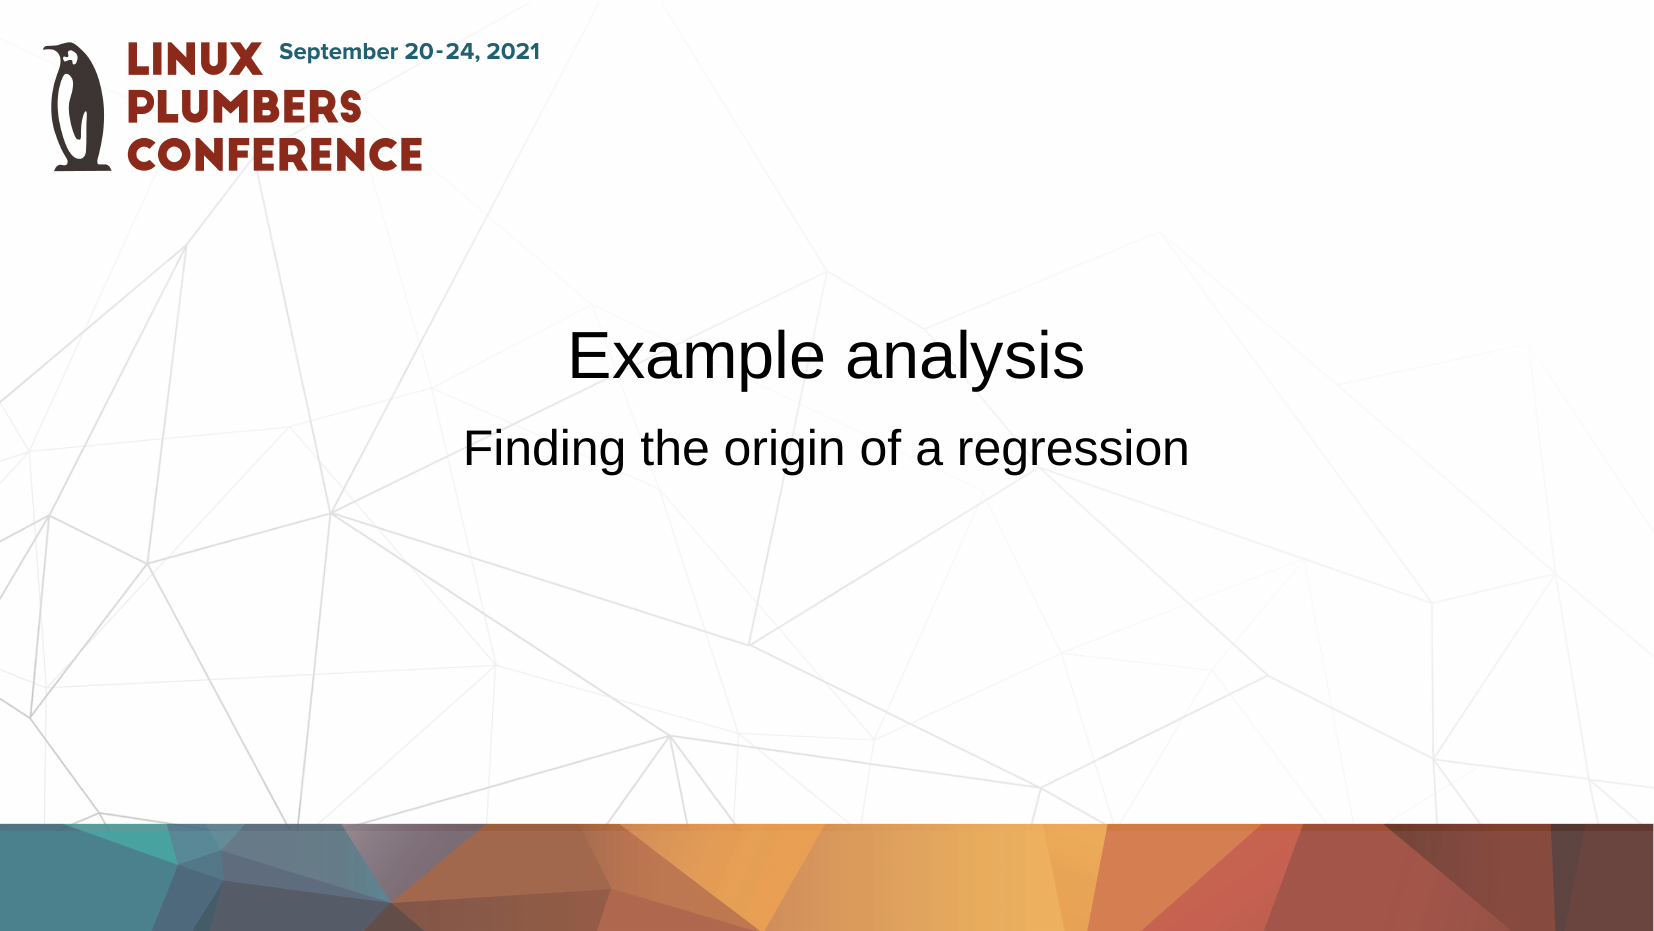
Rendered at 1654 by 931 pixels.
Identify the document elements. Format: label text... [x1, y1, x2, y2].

subtitle Example analysis Finding the origin of a regression [82, 37, 1571, 757]
picture [0, 0, 1654, 931]
